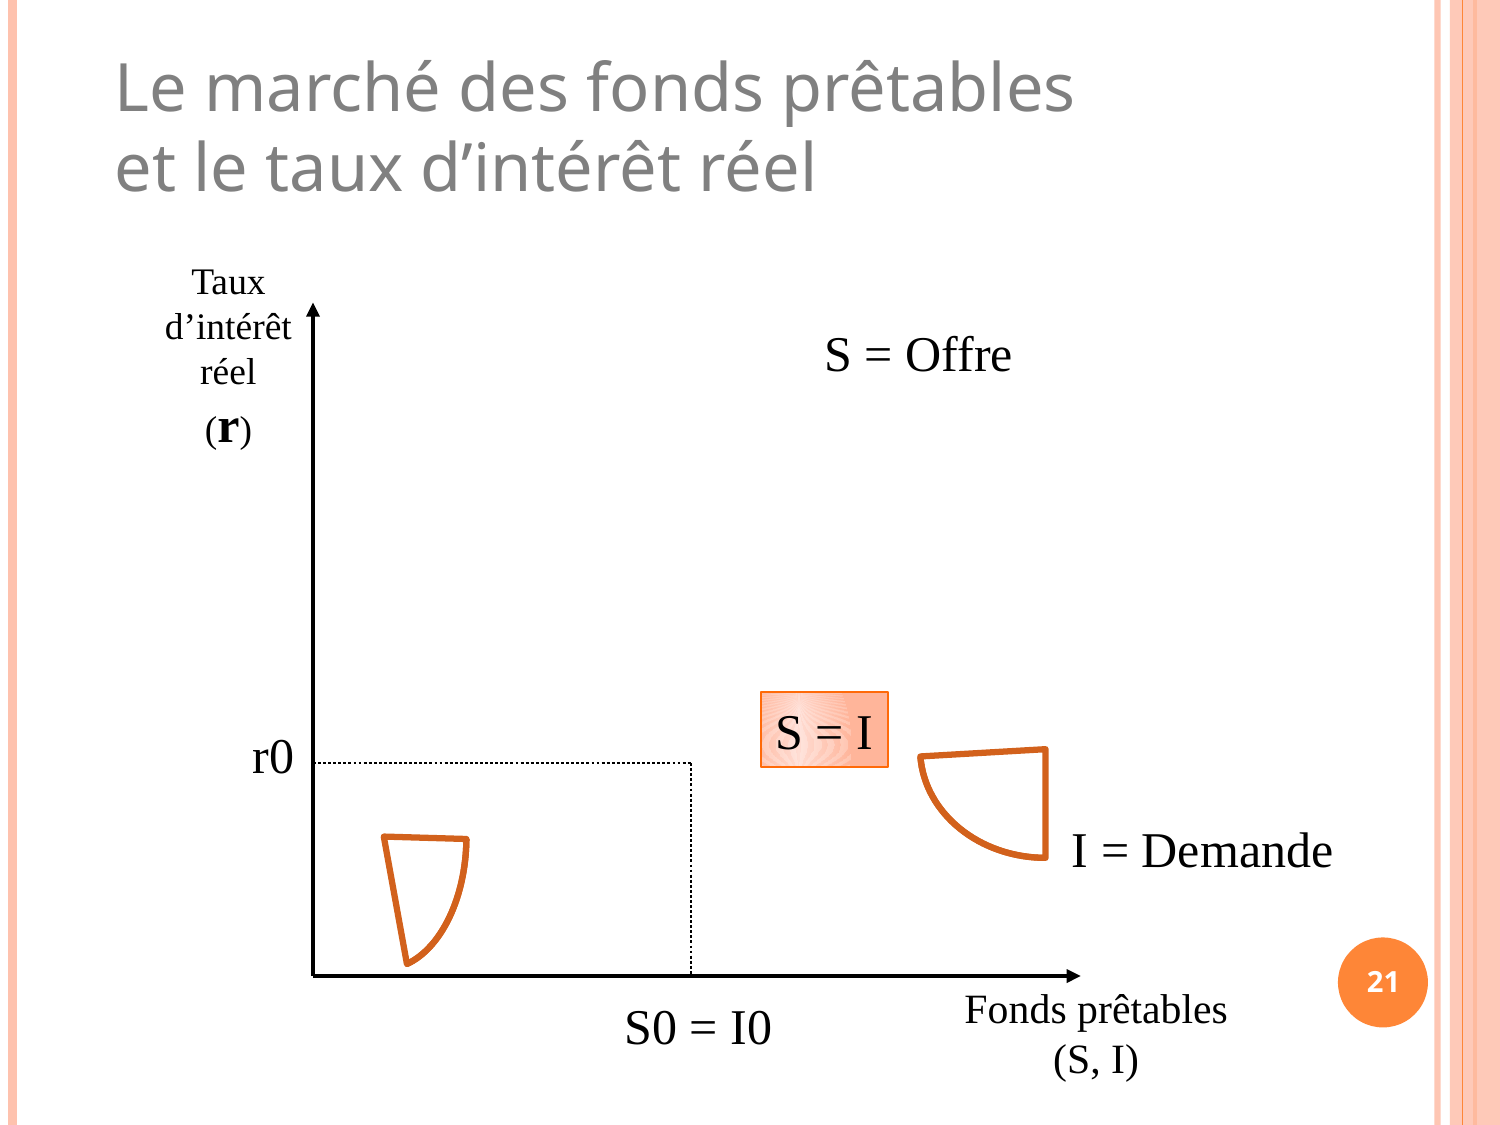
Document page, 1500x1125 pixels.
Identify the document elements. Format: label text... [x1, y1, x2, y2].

text_box Fonds prêtables (S, I) [949, 974, 1243, 1090]
text_box Taux d’intérêt réel (r) [149, 249, 308, 460]
slide_number <numéro> [1333, 940, 1434, 1027]
text_box S = I [760, 692, 889, 768]
title Le marché des fonds prêtables et le taux d’intérêt réel [99, 24, 1375, 213]
text_box I = Demande [1057, 810, 1349, 886]
text_box r0 [238, 716, 310, 791]
text_box S0 = I0 [609, 987, 788, 1063]
text_box S = Offre [809, 314, 1028, 390]
